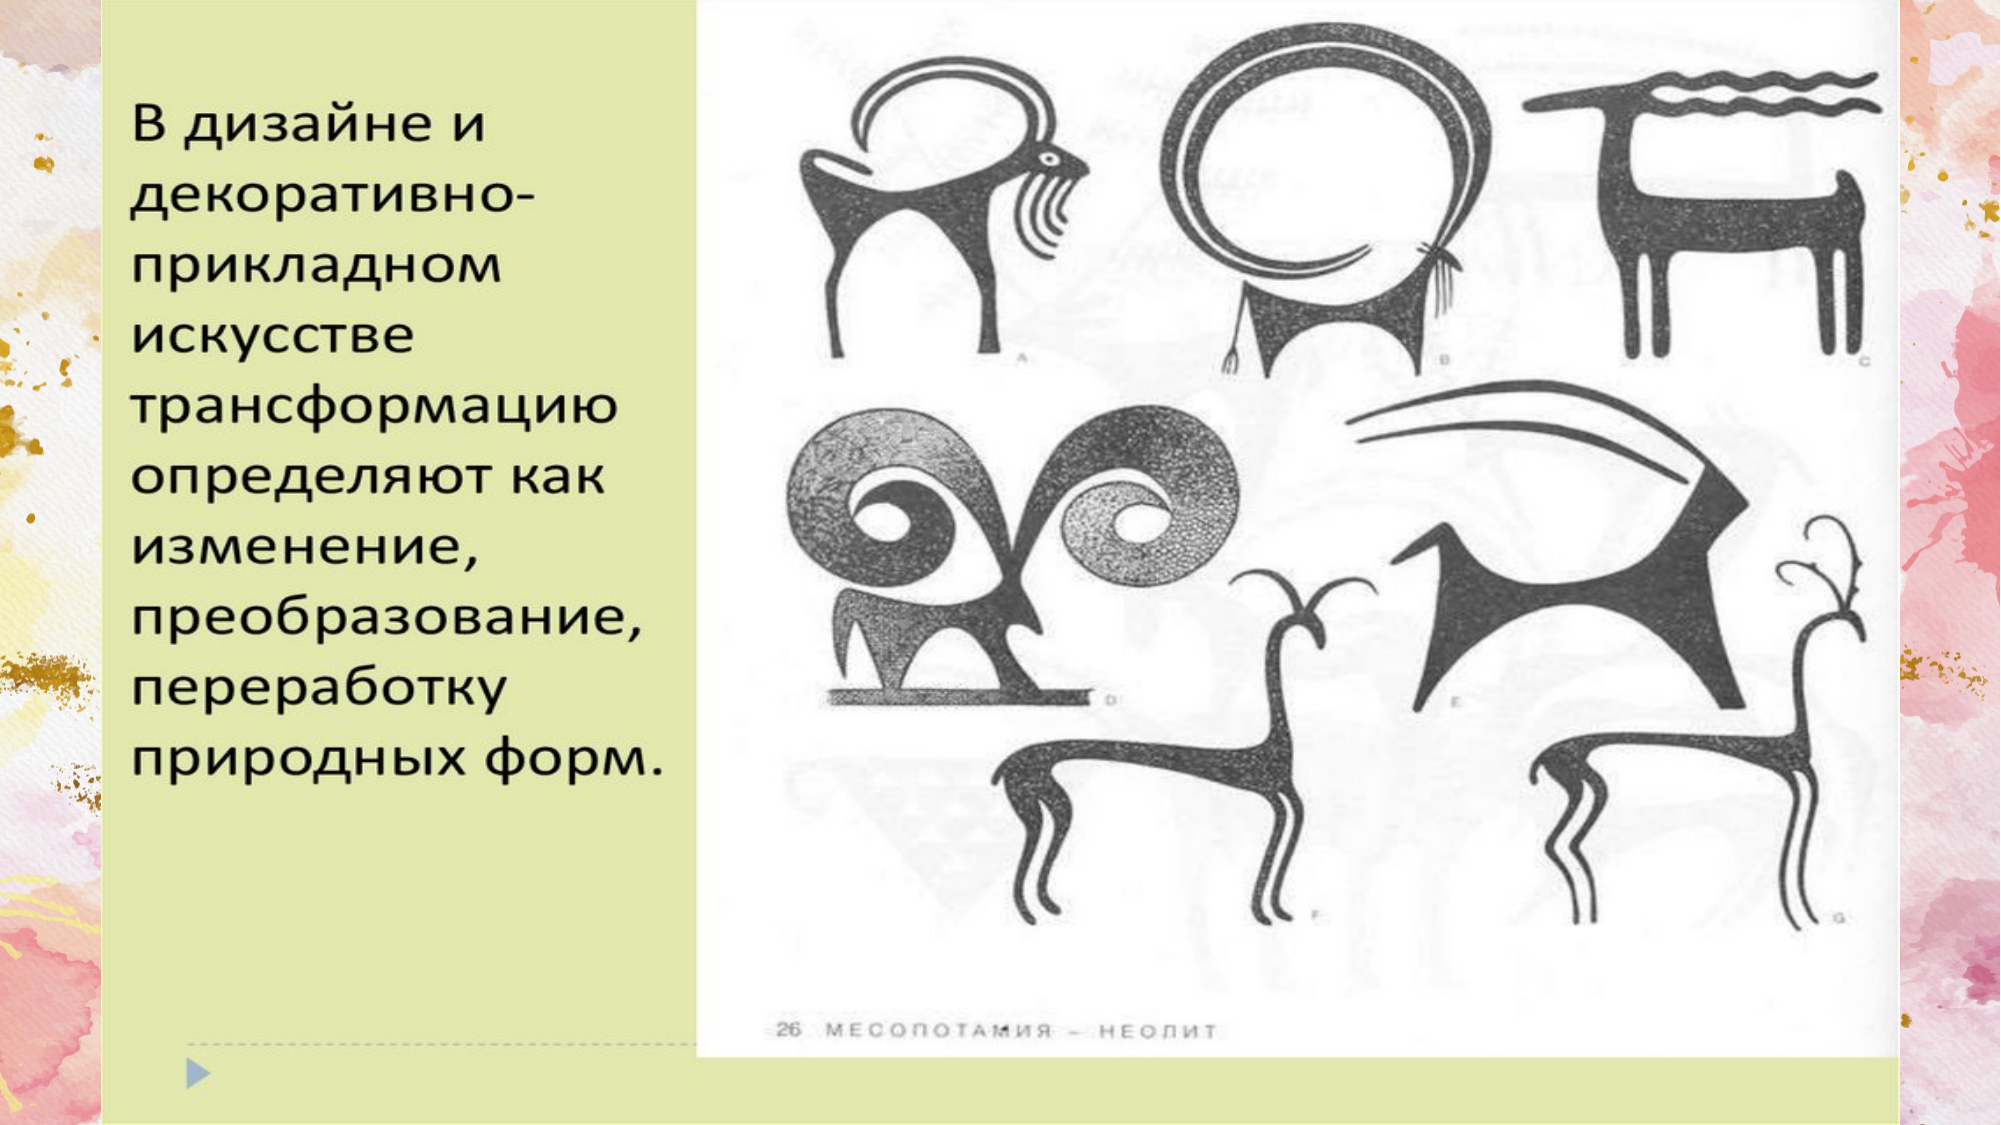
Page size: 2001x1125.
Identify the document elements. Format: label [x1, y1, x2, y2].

picture [101, 0, 1900, 1125]
